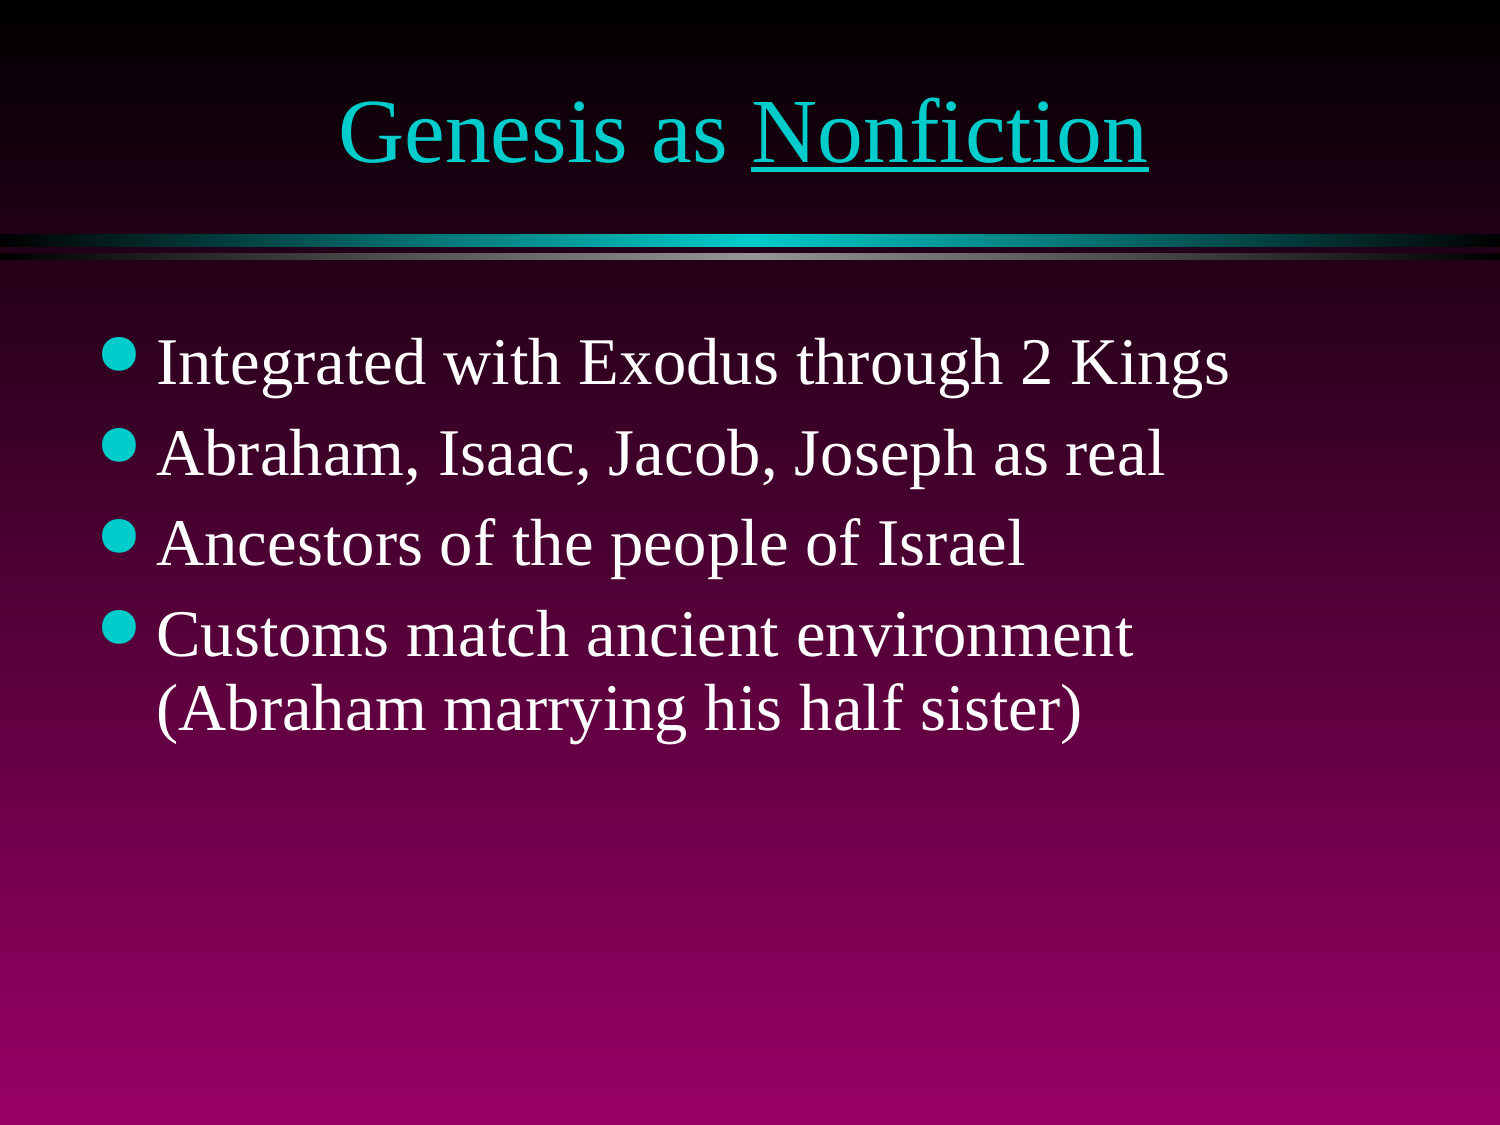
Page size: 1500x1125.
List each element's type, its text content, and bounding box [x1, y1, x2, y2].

title Genesis as Nonfiction [99, 37, 1388, 225]
list Integrated with Exodus through 2 Kings Abraham, Isaac, Jacob, Joseph as real Ancestors of the people of Israel Customs match ancient environment (Abraham marrying his half sister) [99, 324, 1388, 978]
